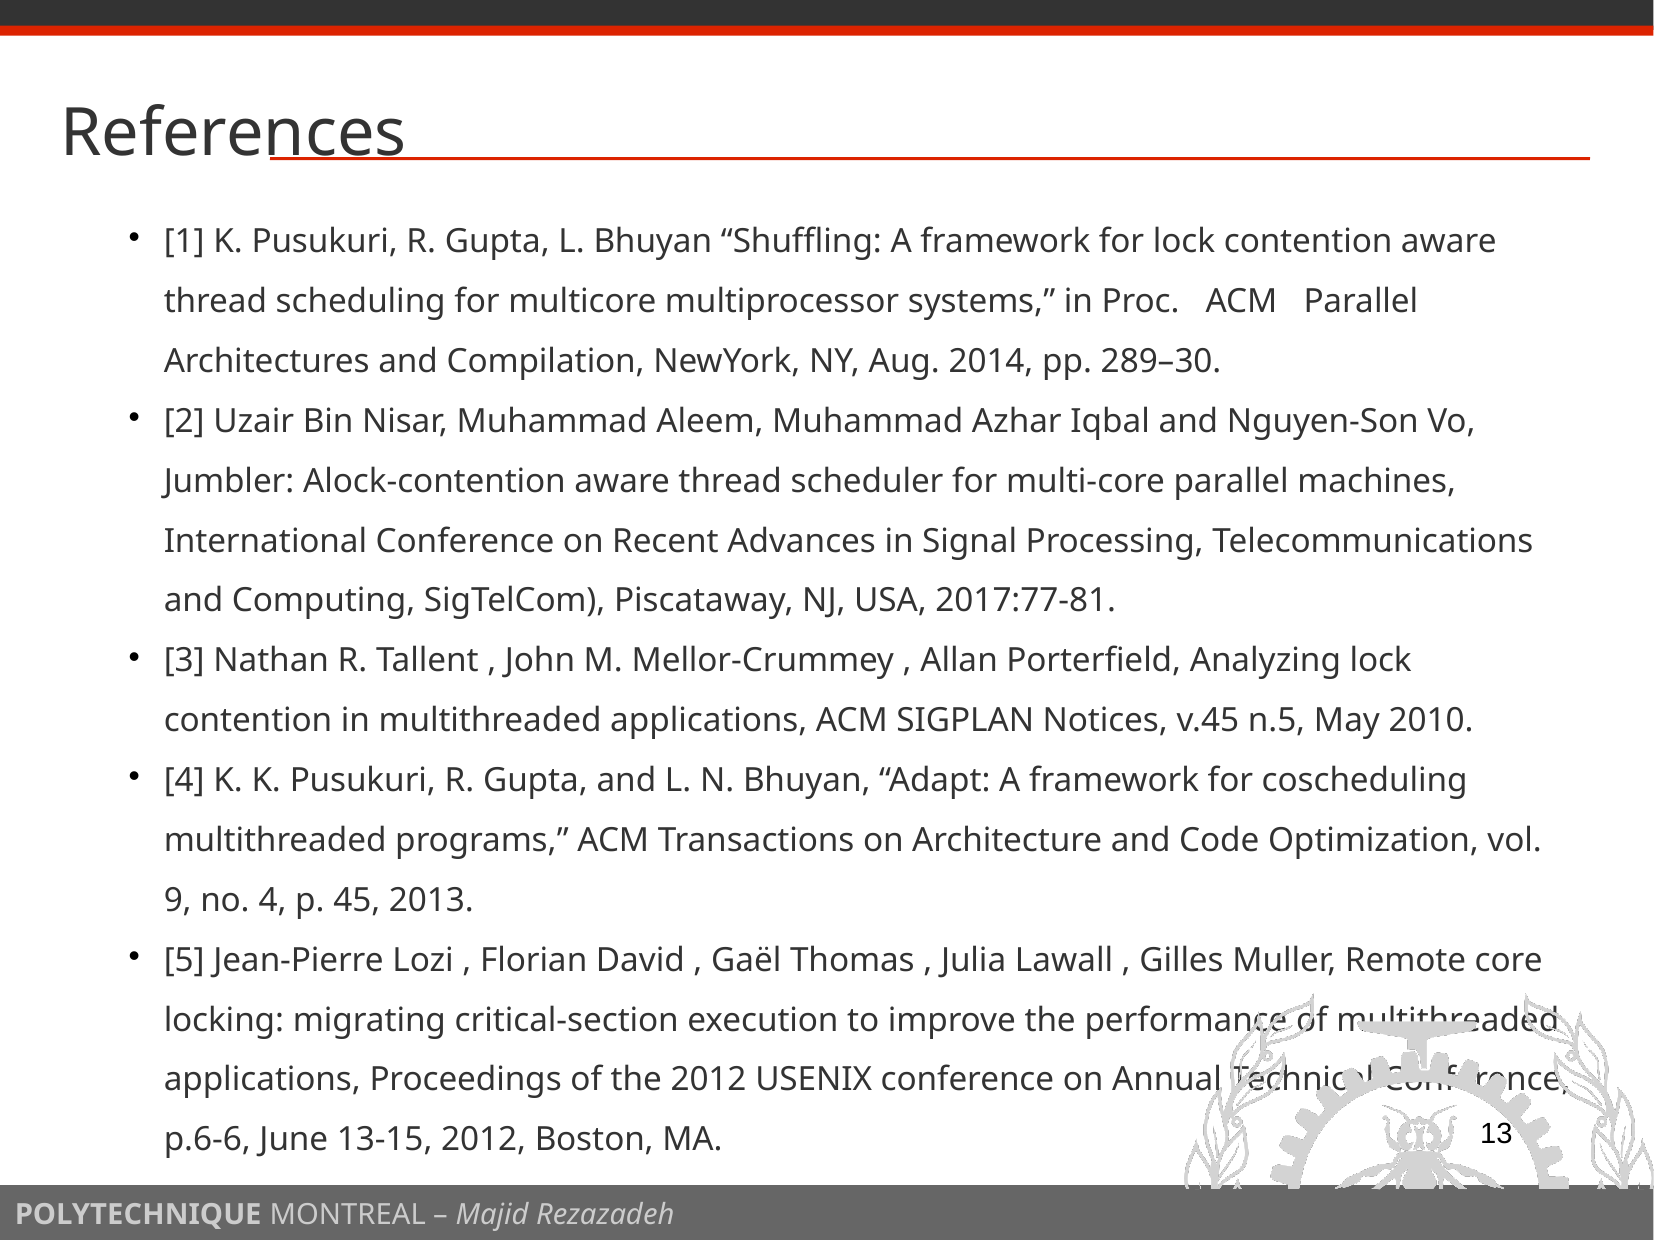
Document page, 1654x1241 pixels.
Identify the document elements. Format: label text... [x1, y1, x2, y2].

text_box [1] K. Pusukuri, R. Gupta, L. Bhuyan “Shuffling: A framework for lock contention aware thread scheduling for multicore multiprocessor systems,” in Proc. ACM Parallel Architectures and Compilation, NewYork, NY, Aug. 2014, pp. 289–30. [2] Uzair Bin Nisar, Muhammad Aleem, Muhammad Azhar Iqbal and Nguyen-Son Vo, Jumbler: Alock-contention aware thread scheduler for multi-core parallel machines, International Conference on Recent Advances in Signal Processing, Telecommunications and Computing, SigTelCom), Piscataway, NJ, USA, 2017:77-81. [3] Nathan R. Tallent , John M. Mellor-Crummey , Allan Porterfield, Analyzing lock contention in multithreaded applications, ACM SIGPLAN Notices, v.45 n.5, May 2010. [4] K. K. Pusukuri, R. Gupta, and L. N. Bhuyan, “Adapt: A framework for coscheduling multithreaded programs,” ACM Transactions on Architecture and Code Optimization, vol. 9, no. 4, p. 45, 2013. [5] Jean-Pierre Lozi , Florian David , Gaël Thomas , Julia Lawall , Gilles Muller, Remote core locking: migrating critical-section execution to improve the performance of multithreaded applications, Proceedings of the 2012 USENIX conference on Annual Technical Conference, p.6-6, June 13-15, 2012, Boston, MA. [73, 191, 1590, 1164]
text_box 13 [1465, 1107, 1543, 1187]
text_box References [60, 37, 1590, 180]
picture [1184, 967, 1654, 1216]
text_box [0, 0, 1654, 36]
text_box POLYTECHNIQUE MONTREAL – Majid Rezazadeh [0, 1185, 1654, 1240]
